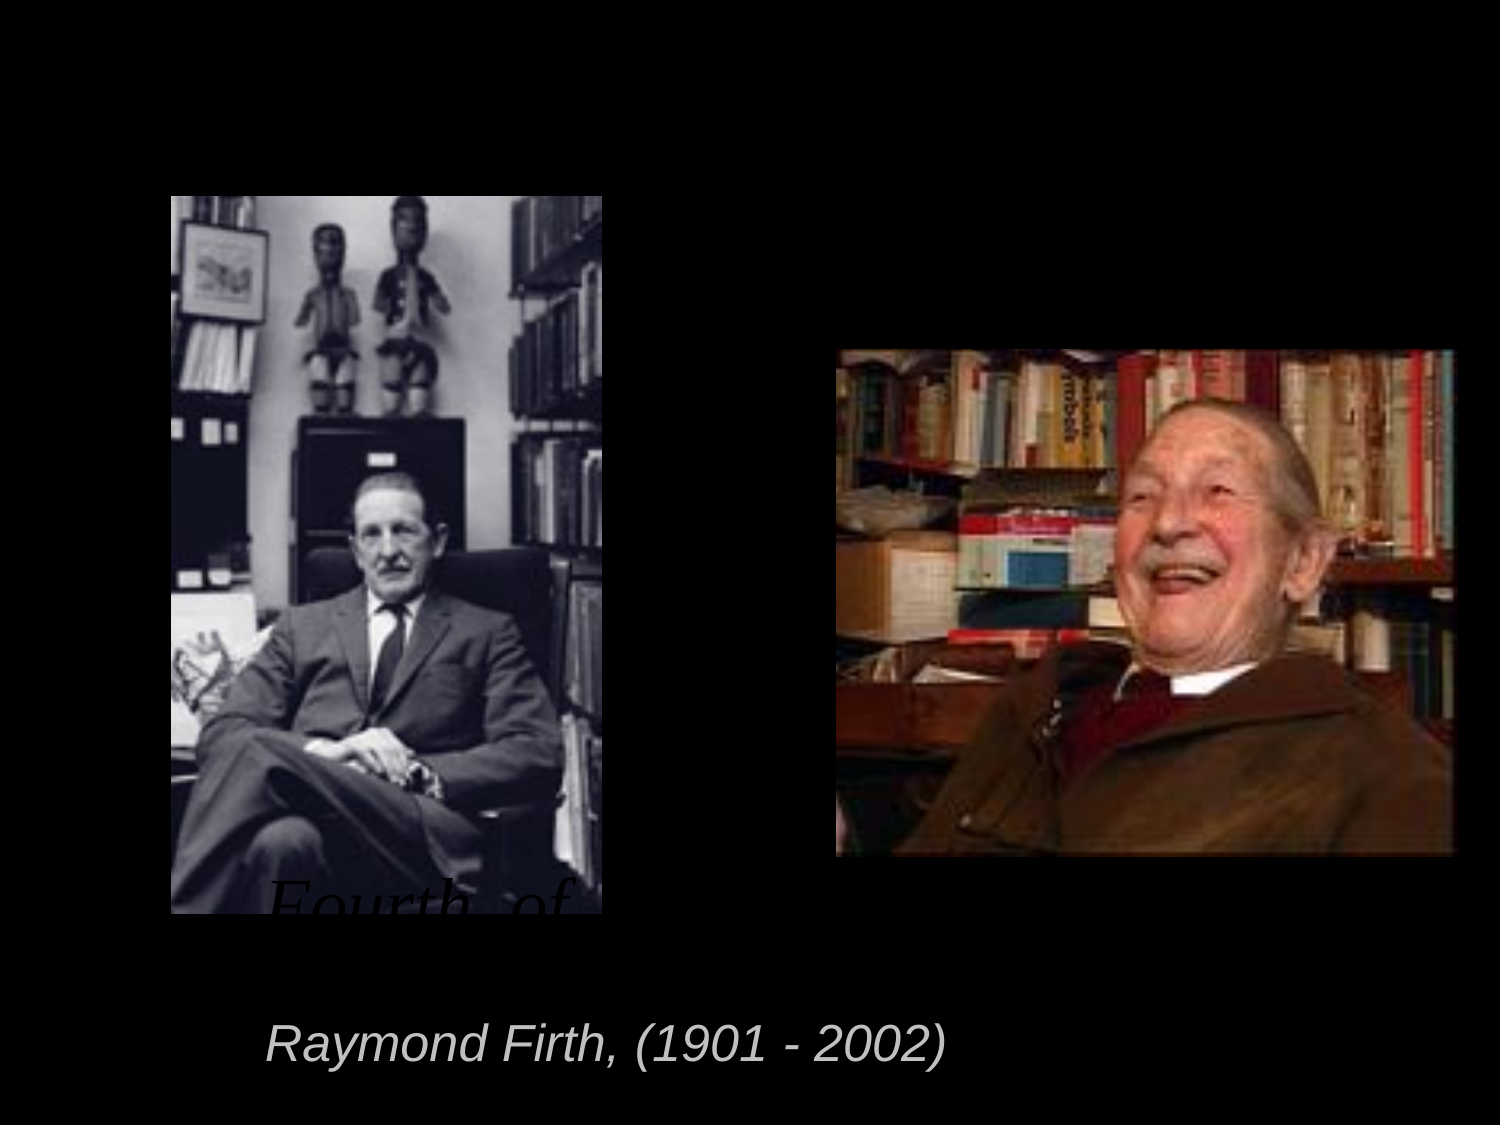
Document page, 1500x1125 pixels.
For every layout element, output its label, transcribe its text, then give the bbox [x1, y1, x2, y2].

picture [836, 349, 1458, 857]
picture [171, 196, 602, 914]
text_box Fourth of Firth: B aphical Festschrift of Sir Raymond Raymond Firth, (1901 - 2002) [249, 848, 1200, 1071]
